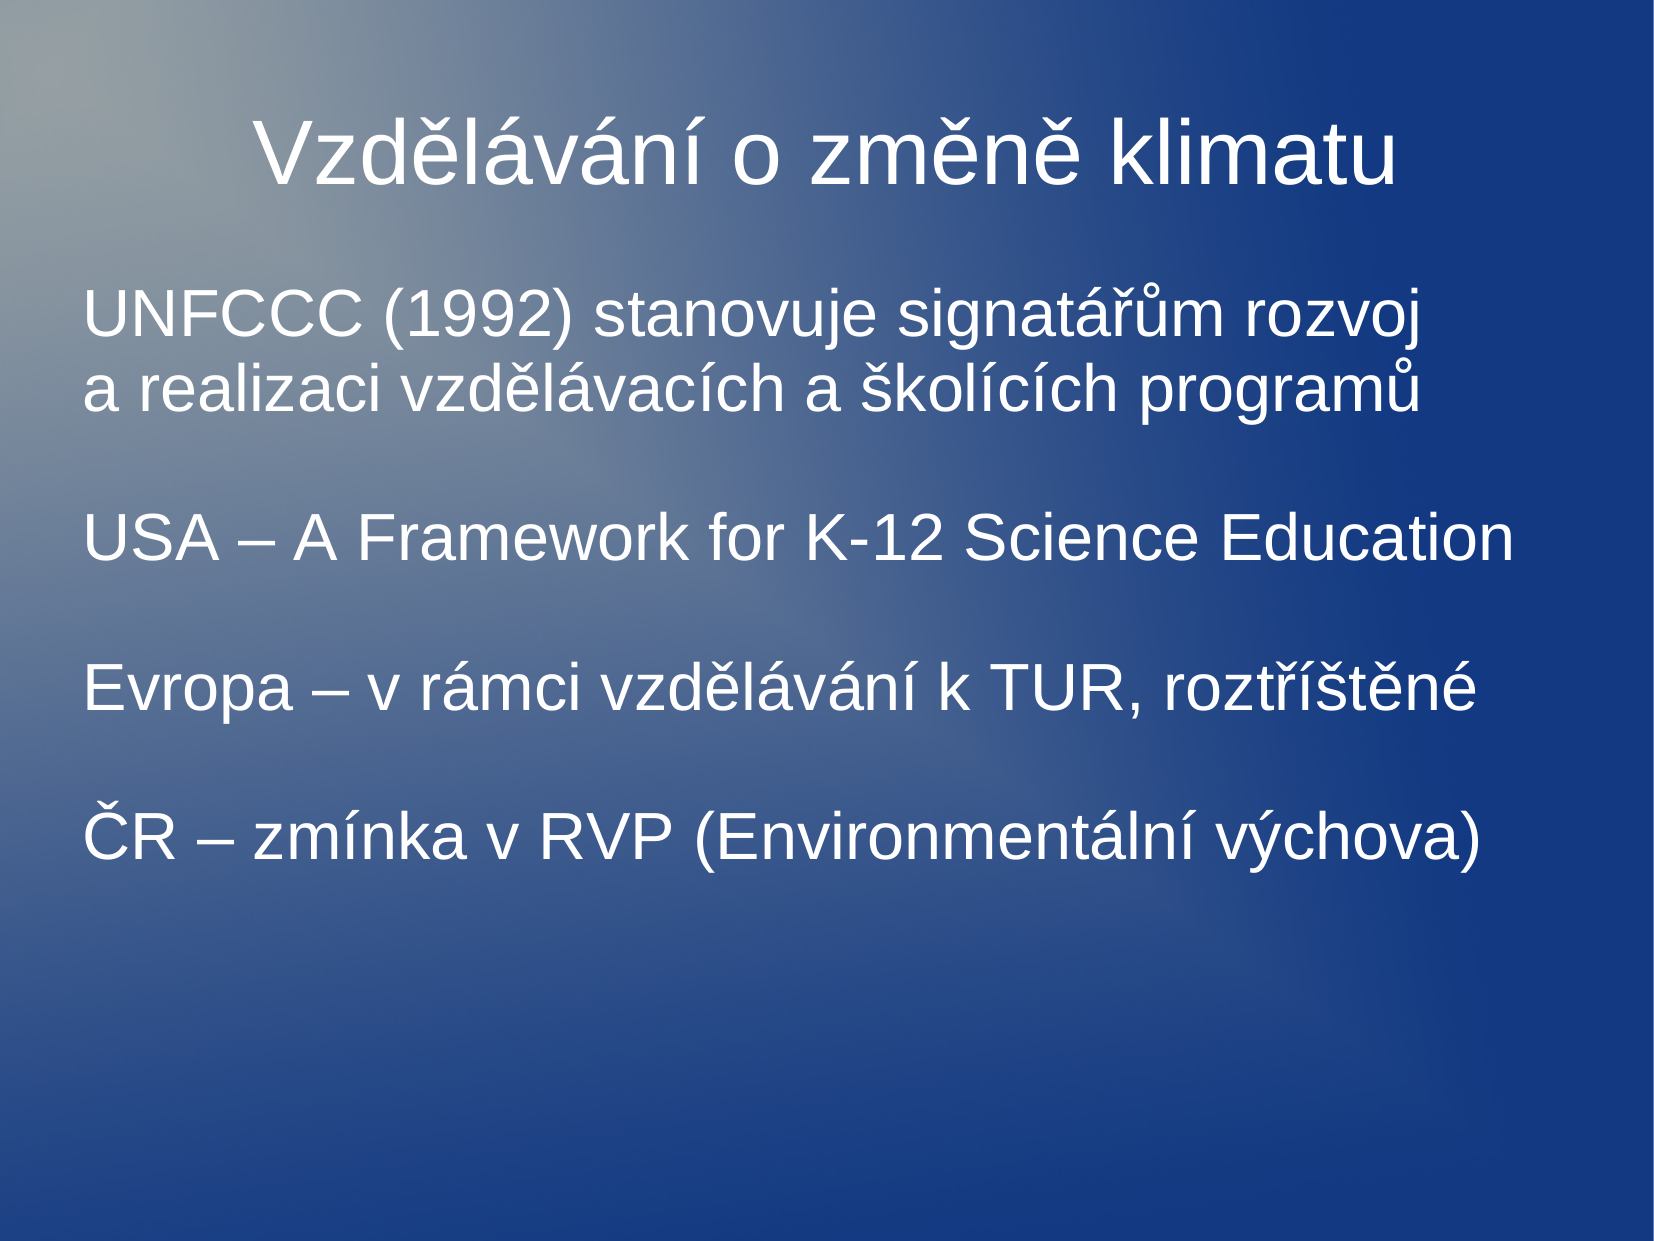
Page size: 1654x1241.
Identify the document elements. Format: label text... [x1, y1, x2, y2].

picture [0, 0, 1654, 1241]
title Vzdělávání o změně klimatu [82, 49, 1571, 257]
subtitle UNFCCC (1992) stanovuje signatářům rozvoj a realizaci vzdělávacích a školících programů USA – A Framework for K-12 Science Education Evropa – v rámci vzdělávání k TUR, roztříštěné ČR – zmínka v RVP (Environmentální výchova) [82, 275, 1571, 1024]
